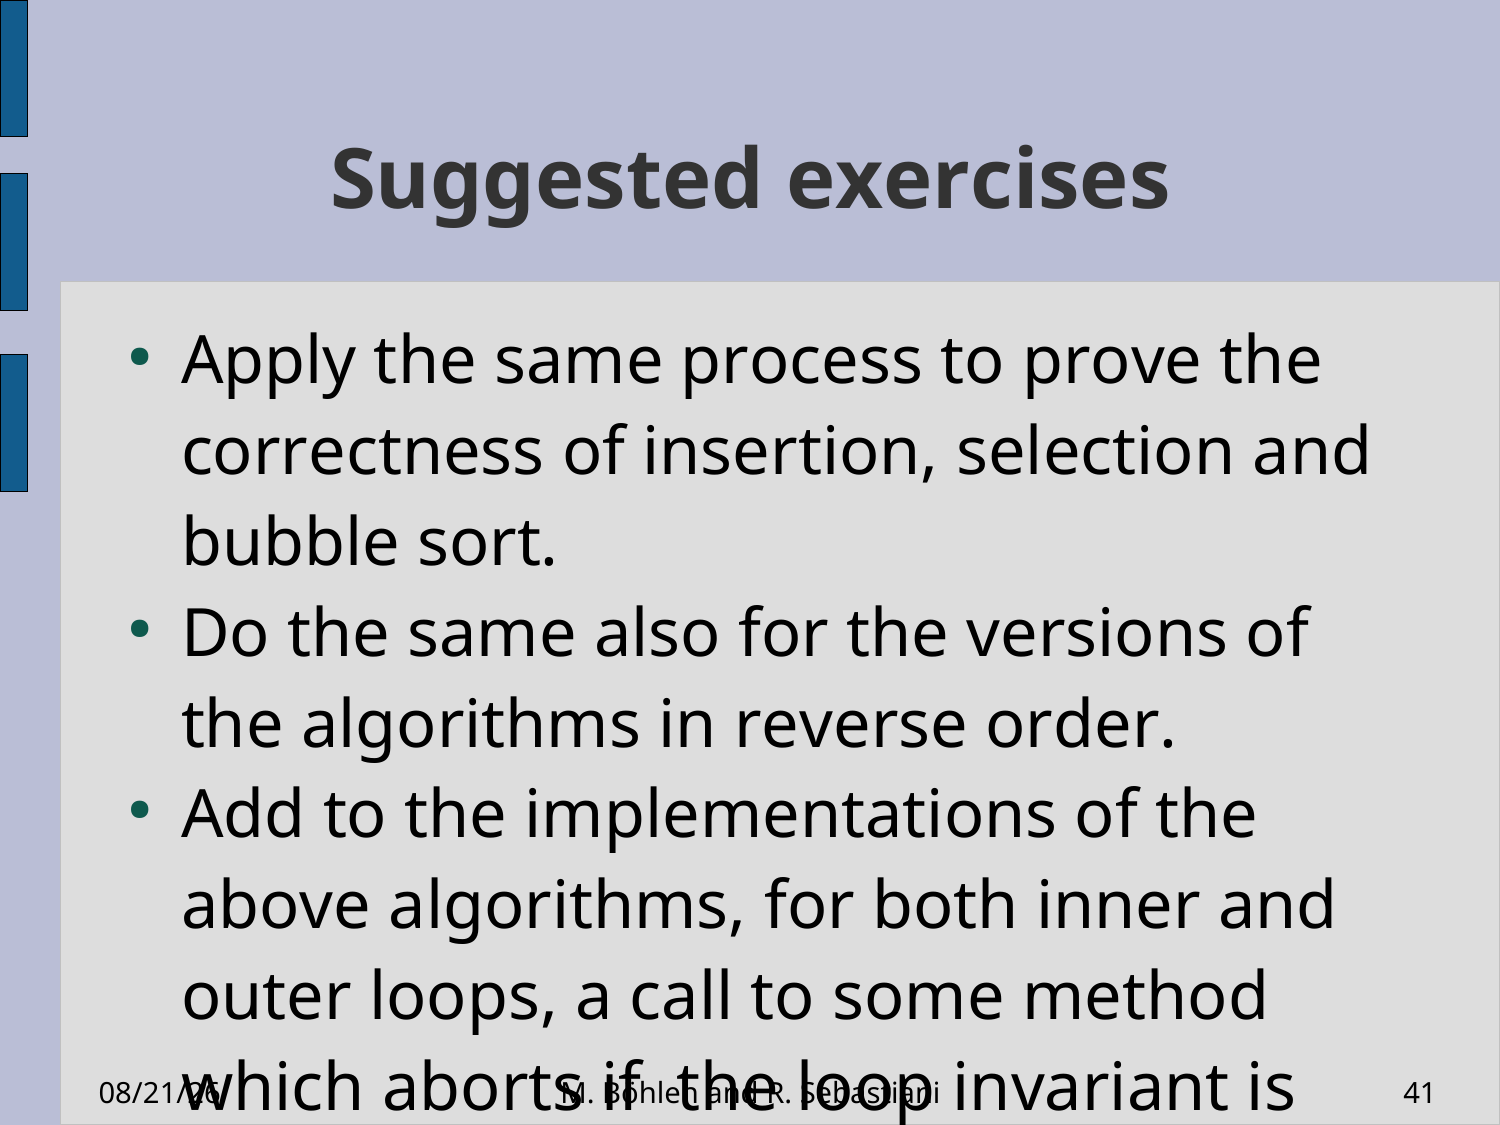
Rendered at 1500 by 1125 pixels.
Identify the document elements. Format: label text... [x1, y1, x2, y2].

title Suggested exercises [110, 82, 1392, 271]
list Apply the same process to prove the correctness of insertion, selection and bubble sort. Do the same also for the versions of the algorithms in reverse order. Add to the implementations of the above algorithms, for both inner and outer loops, a call to some method which aborts if the loop invariant is violated [110, 312, 1392, 1038]
